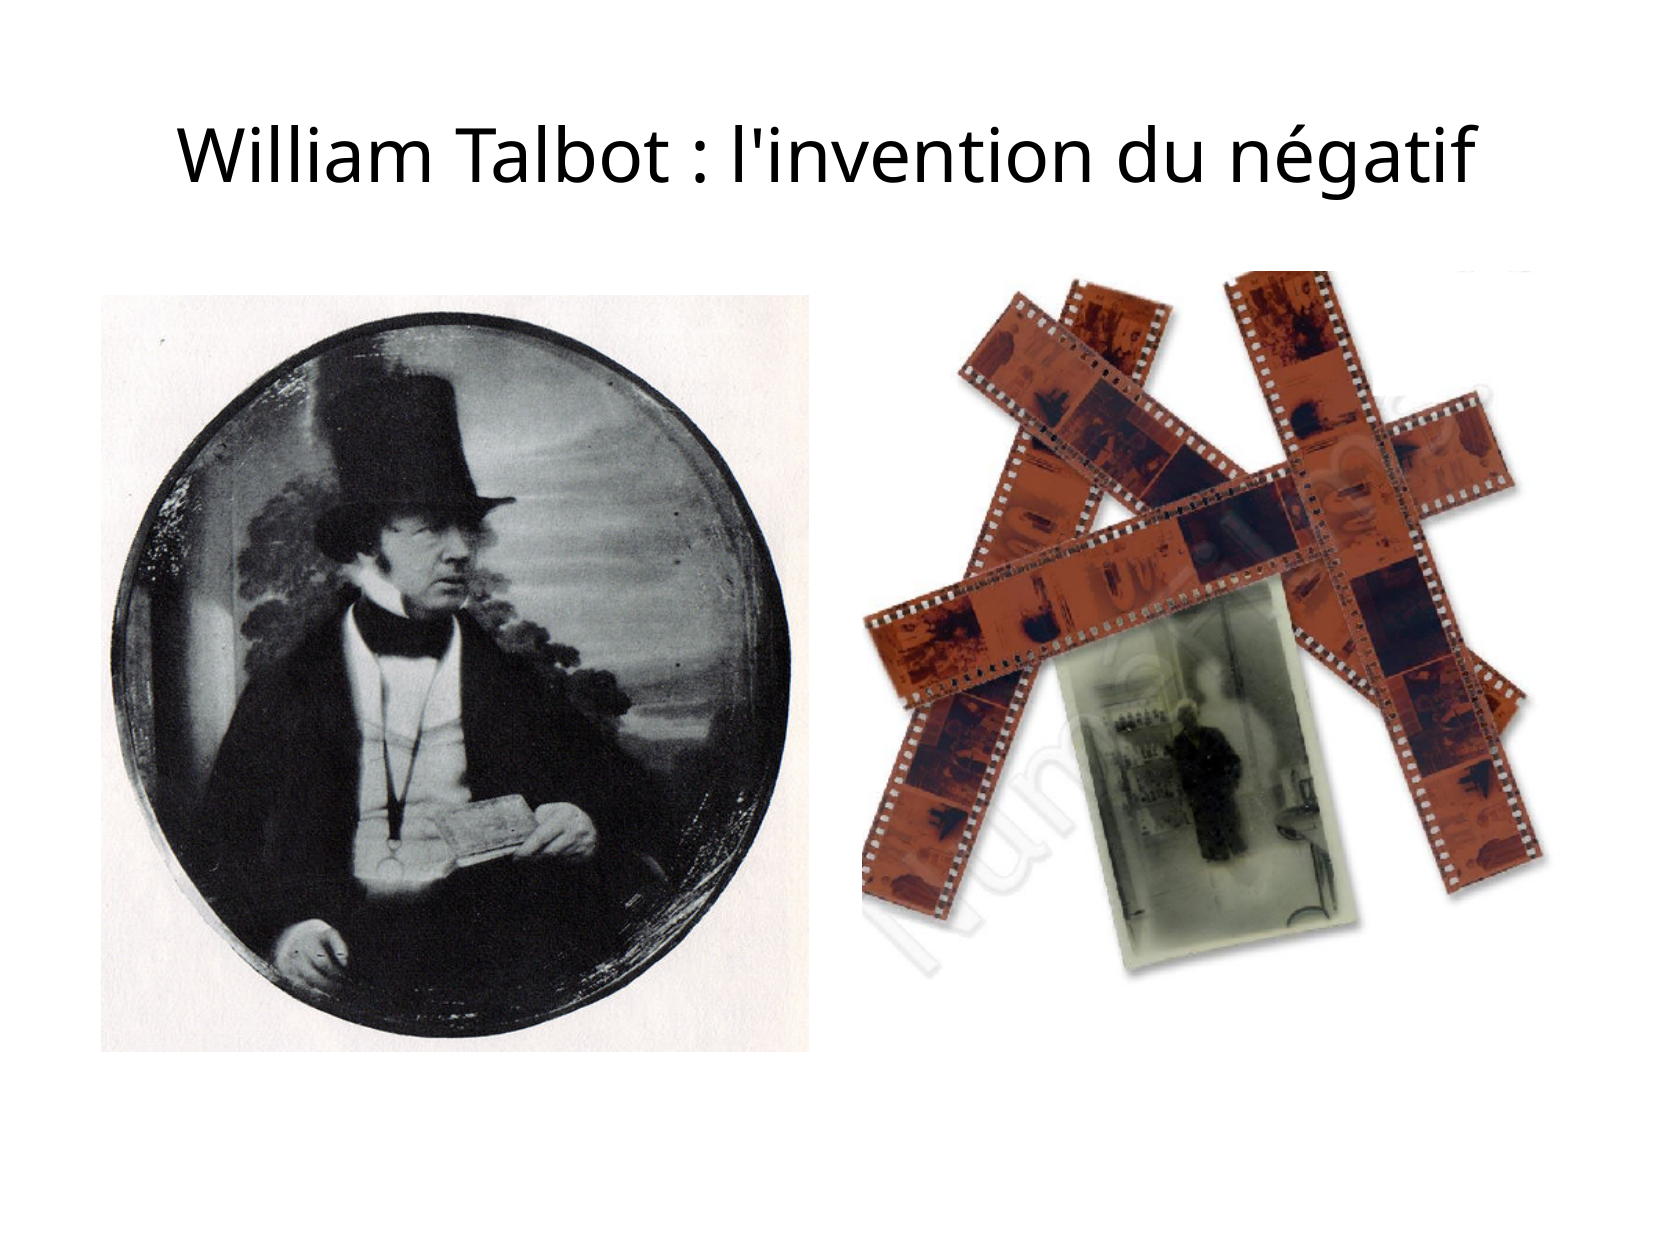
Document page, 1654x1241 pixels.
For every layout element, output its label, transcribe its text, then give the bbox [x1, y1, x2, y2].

picture [862, 271, 1564, 1047]
title William Talbot : l'invention du négatif [82, 49, 1571, 257]
picture [101, 295, 809, 1052]
